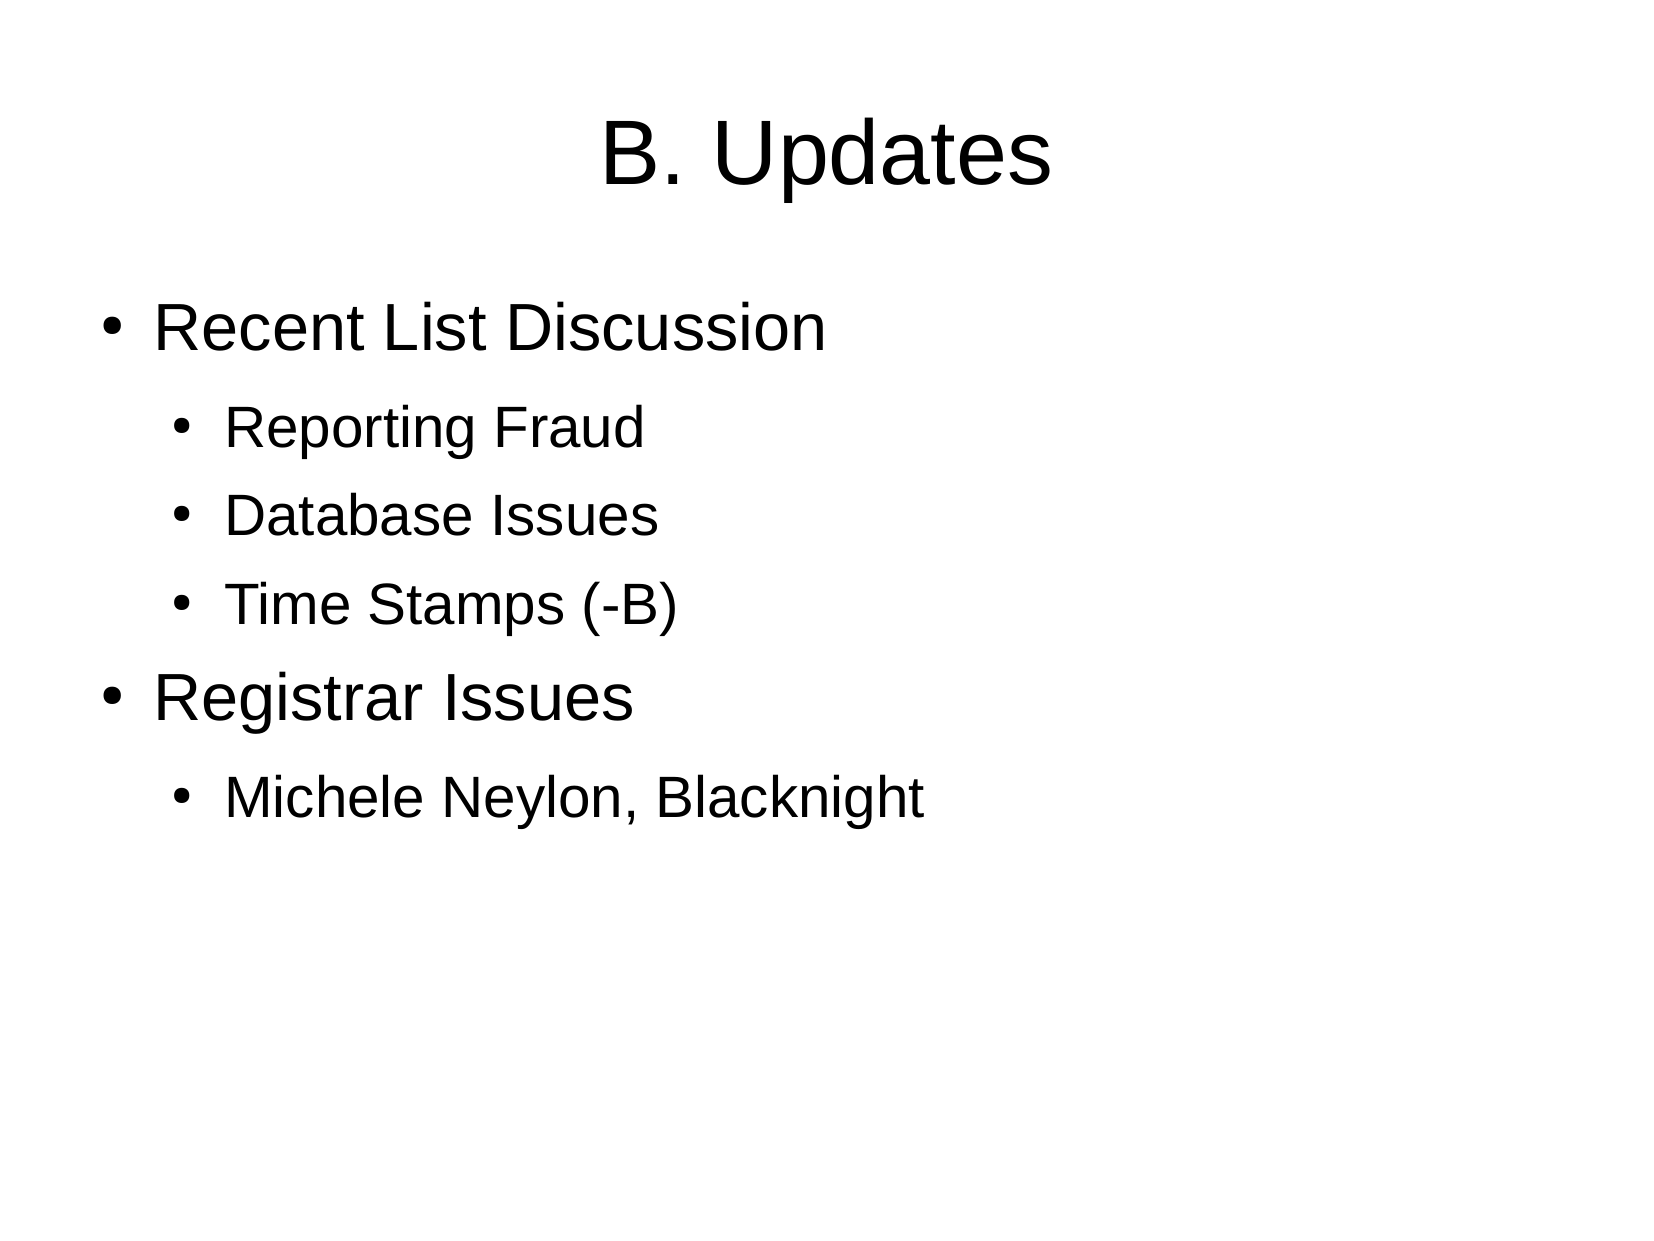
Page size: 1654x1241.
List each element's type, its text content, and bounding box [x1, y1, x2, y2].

list Recent List Discussion Reporting Fraud Database Issues Time Stamps (-B) Registrar Issues Michele Neylon, Blacknight [82, 290, 1571, 1094]
title B. Updates [82, 56, 1571, 250]
